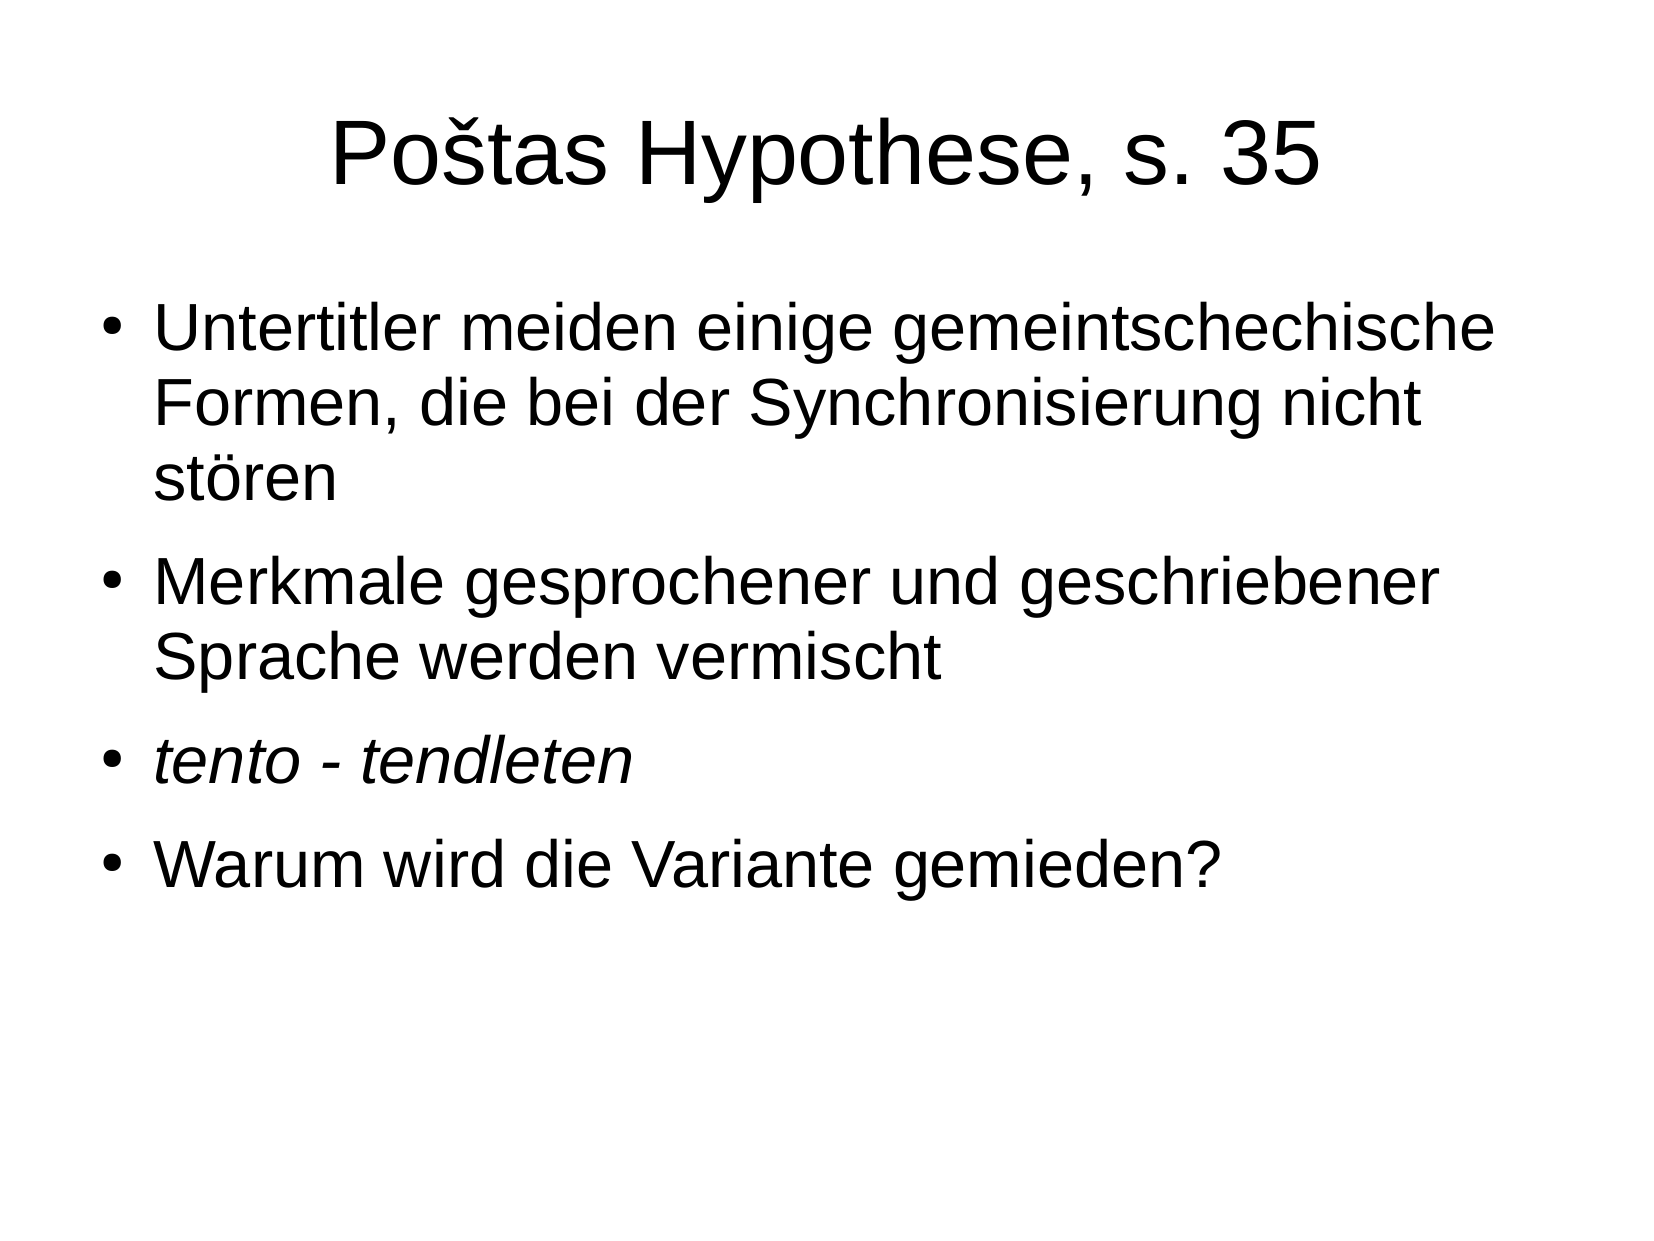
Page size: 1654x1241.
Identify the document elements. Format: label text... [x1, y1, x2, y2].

list Untertitler meiden einige gemeintschechische Formen, die bei der Synchronisierung nicht stören Merkmale gesprochener und geschriebener Sprache werden vermischt tento - tendleten Warum wird die Variante gemieden? [82, 290, 1571, 1010]
title Poštas Hypothese, s. 35 [82, 49, 1571, 257]
